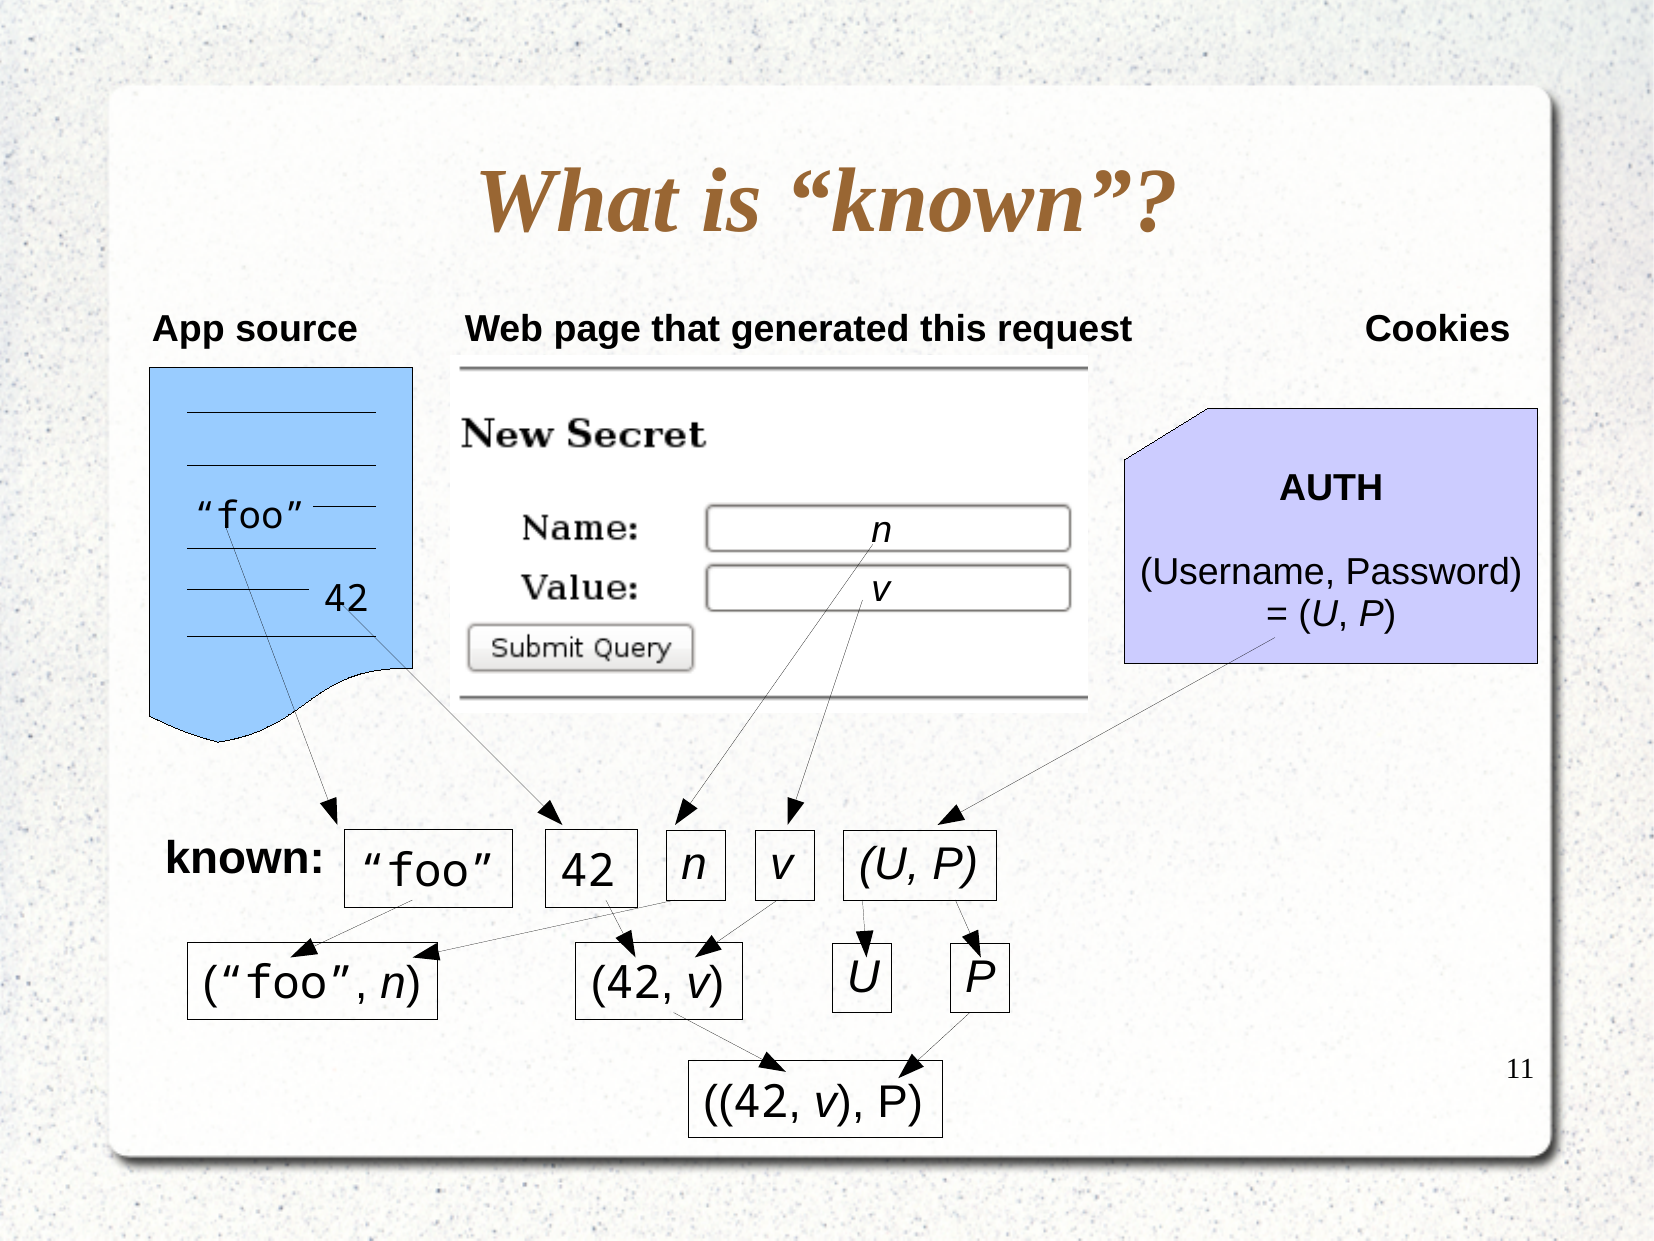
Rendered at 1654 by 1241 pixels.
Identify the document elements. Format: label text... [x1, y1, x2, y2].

text_box (42, v) [575, 942, 743, 1013]
text_box “foo” [178, 481, 325, 540]
text_box 42 [308, 563, 385, 623]
text_box ((42, v), P) [688, 1060, 943, 1131]
text_box 42 [545, 829, 638, 898]
text_box Cookies [1350, 300, 1547, 357]
text_box v [856, 560, 895, 618]
text_box “foo” [344, 829, 513, 898]
title What is “known”? [118, 104, 1536, 297]
text_box Web page that generated this request [450, 300, 1163, 357]
text_box v [755, 830, 815, 901]
picture [0, 0, 1654, 1241]
text_box App source [137, 300, 413, 357]
text_box (U, P) [843, 830, 997, 901]
text_box [250, 590, 372, 636]
text_box n [666, 830, 726, 901]
text_box U [832, 943, 892, 1013]
text_box [149, 367, 413, 743]
text_box n [856, 501, 895, 559]
text_box known: [150, 825, 376, 892]
text_box P [950, 943, 1010, 1013]
text_box [268, 637, 405, 711]
text_box AUTH (Username, Password) = (U, P) [1124, 408, 1538, 664]
text_box (“foo”, n) [187, 942, 438, 1013]
